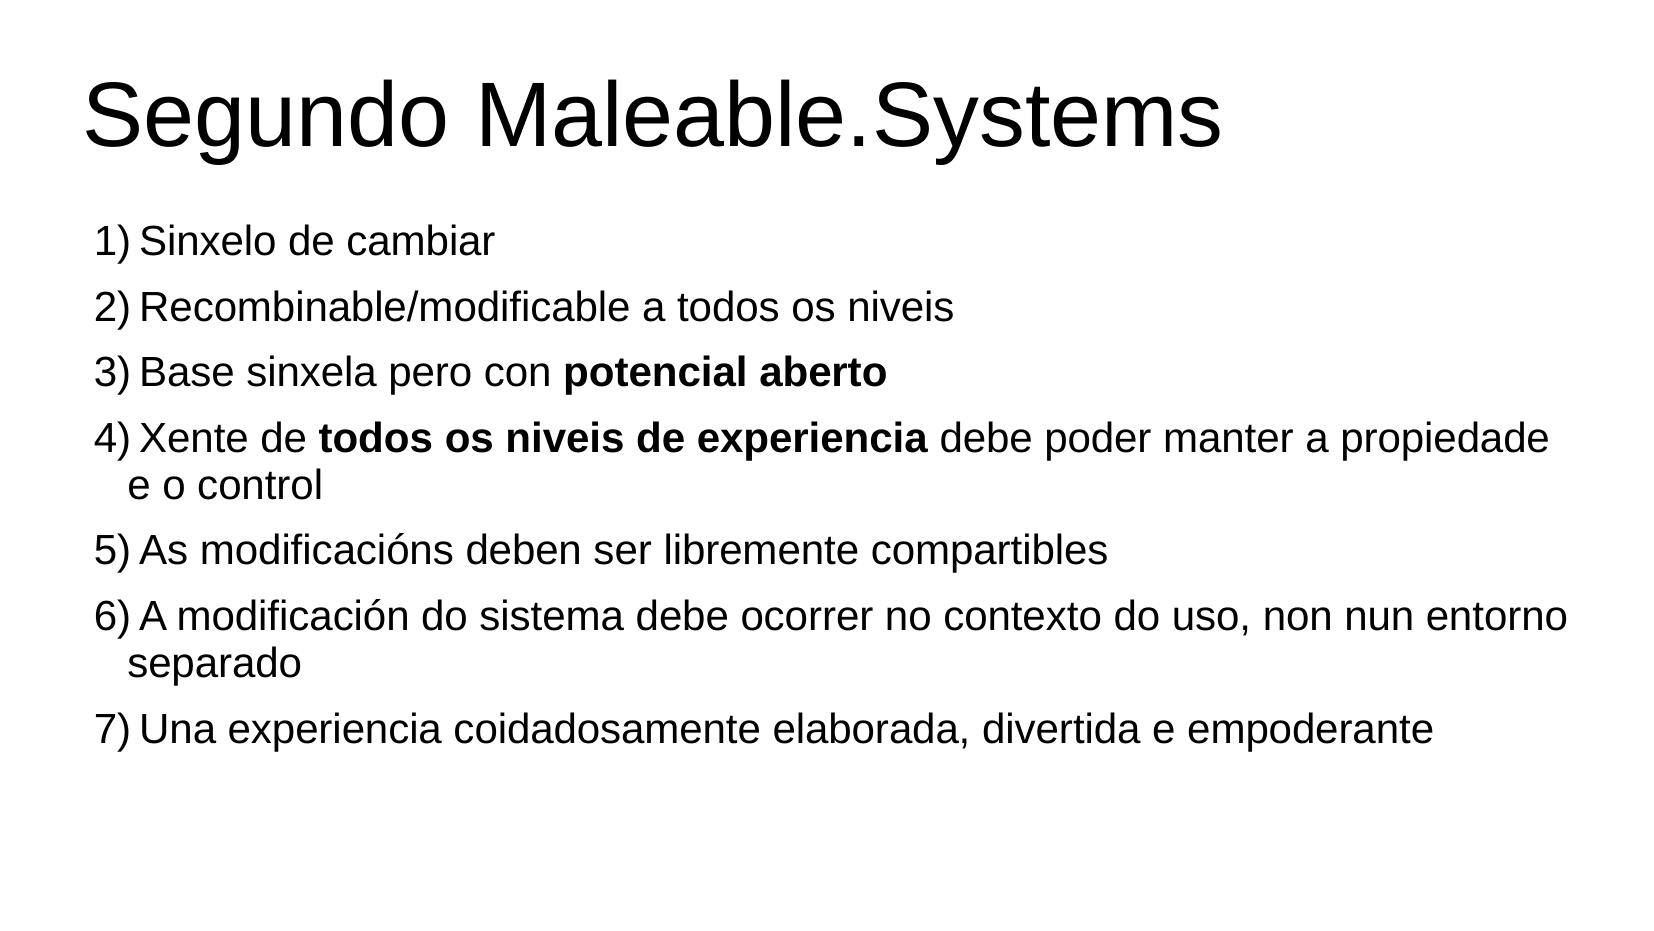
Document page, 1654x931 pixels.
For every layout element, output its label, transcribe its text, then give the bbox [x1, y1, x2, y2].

title Segundo Maleable.Systems [82, 37, 1571, 193]
list Sinxelo de cambiar Recombinable/modificable a todos os niveis Base sinxela pero con potencial aberto Xente de todos os niveis de experiencia debe poder manter a propiedade e o control As modificacións deben ser libremente compartibles A modificación do sistema debe ocorrer no contexto do uso, non nun entorno separado Una experiencia coidadosamente elaborada, divertida e empoderante [82, 217, 1571, 758]
